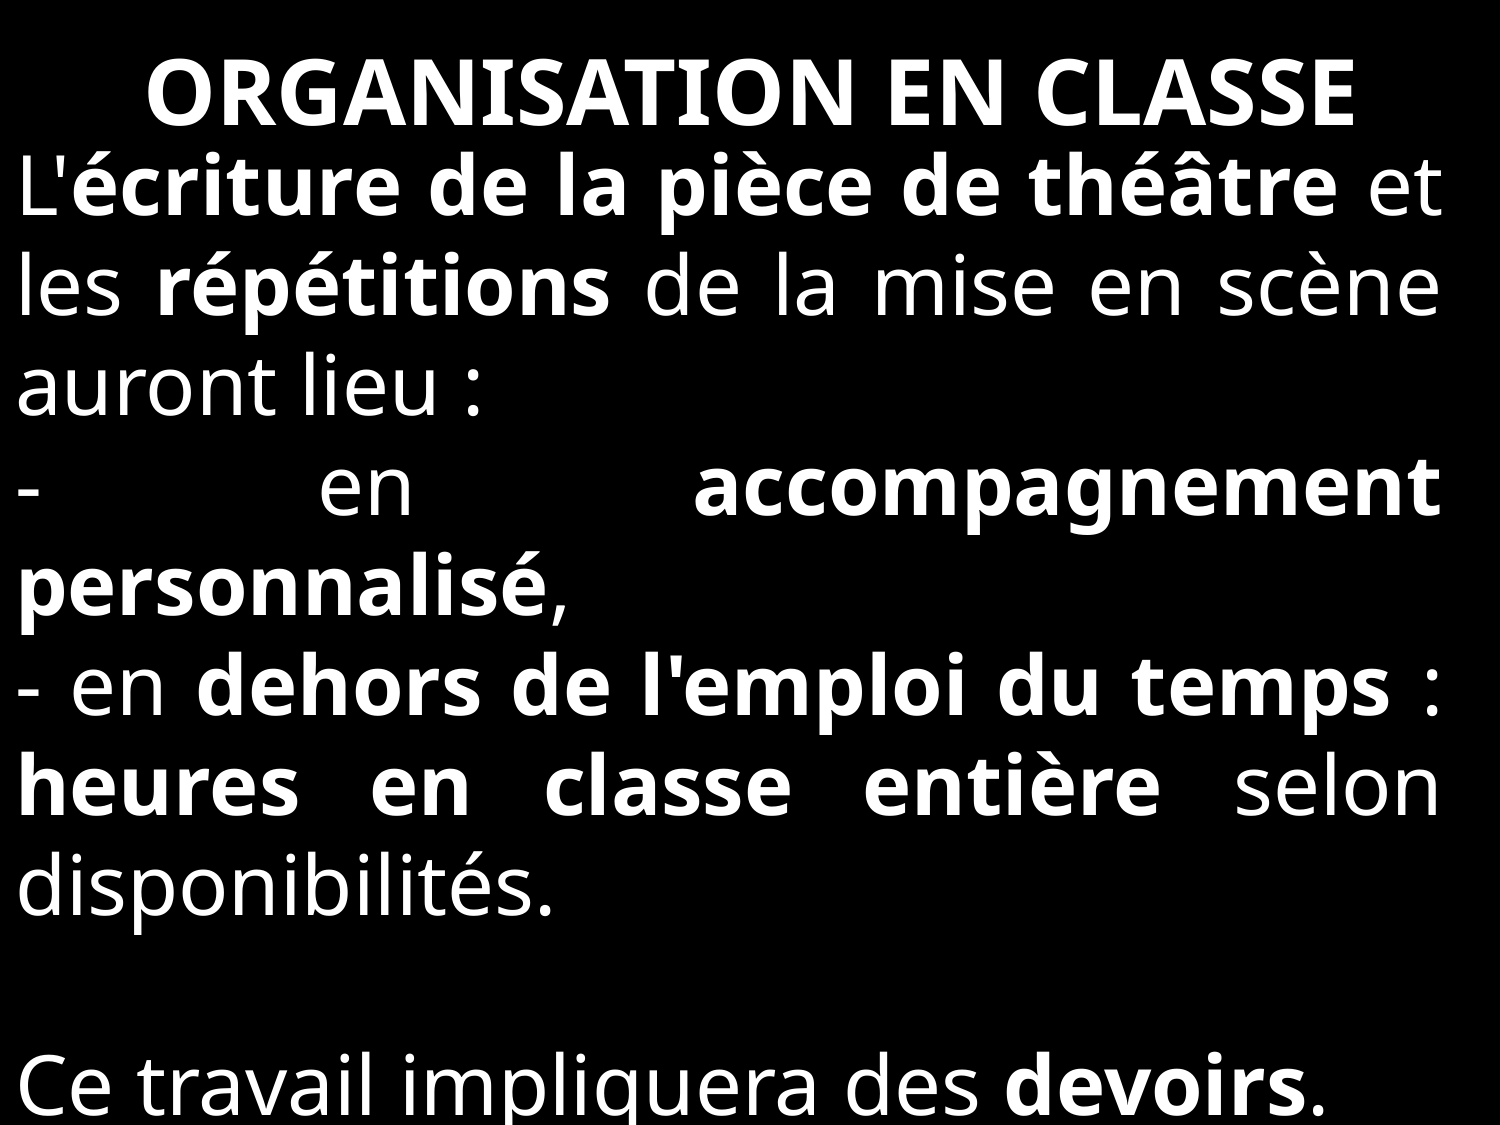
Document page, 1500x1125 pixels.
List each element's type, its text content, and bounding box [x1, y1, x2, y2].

text_box ORGANISATION EN CLASSE [3, 0, 1500, 178]
text_box L'écriture de la pièce de théâtre et les répétitions de la mise en scène auront lieu : - en accompagnement personnalisé, - en dehors de l'emploi du temps : heures en classe entière selon disponibilités. Ce travail impliquera des devoirs. [0, 170, 1497, 1095]
